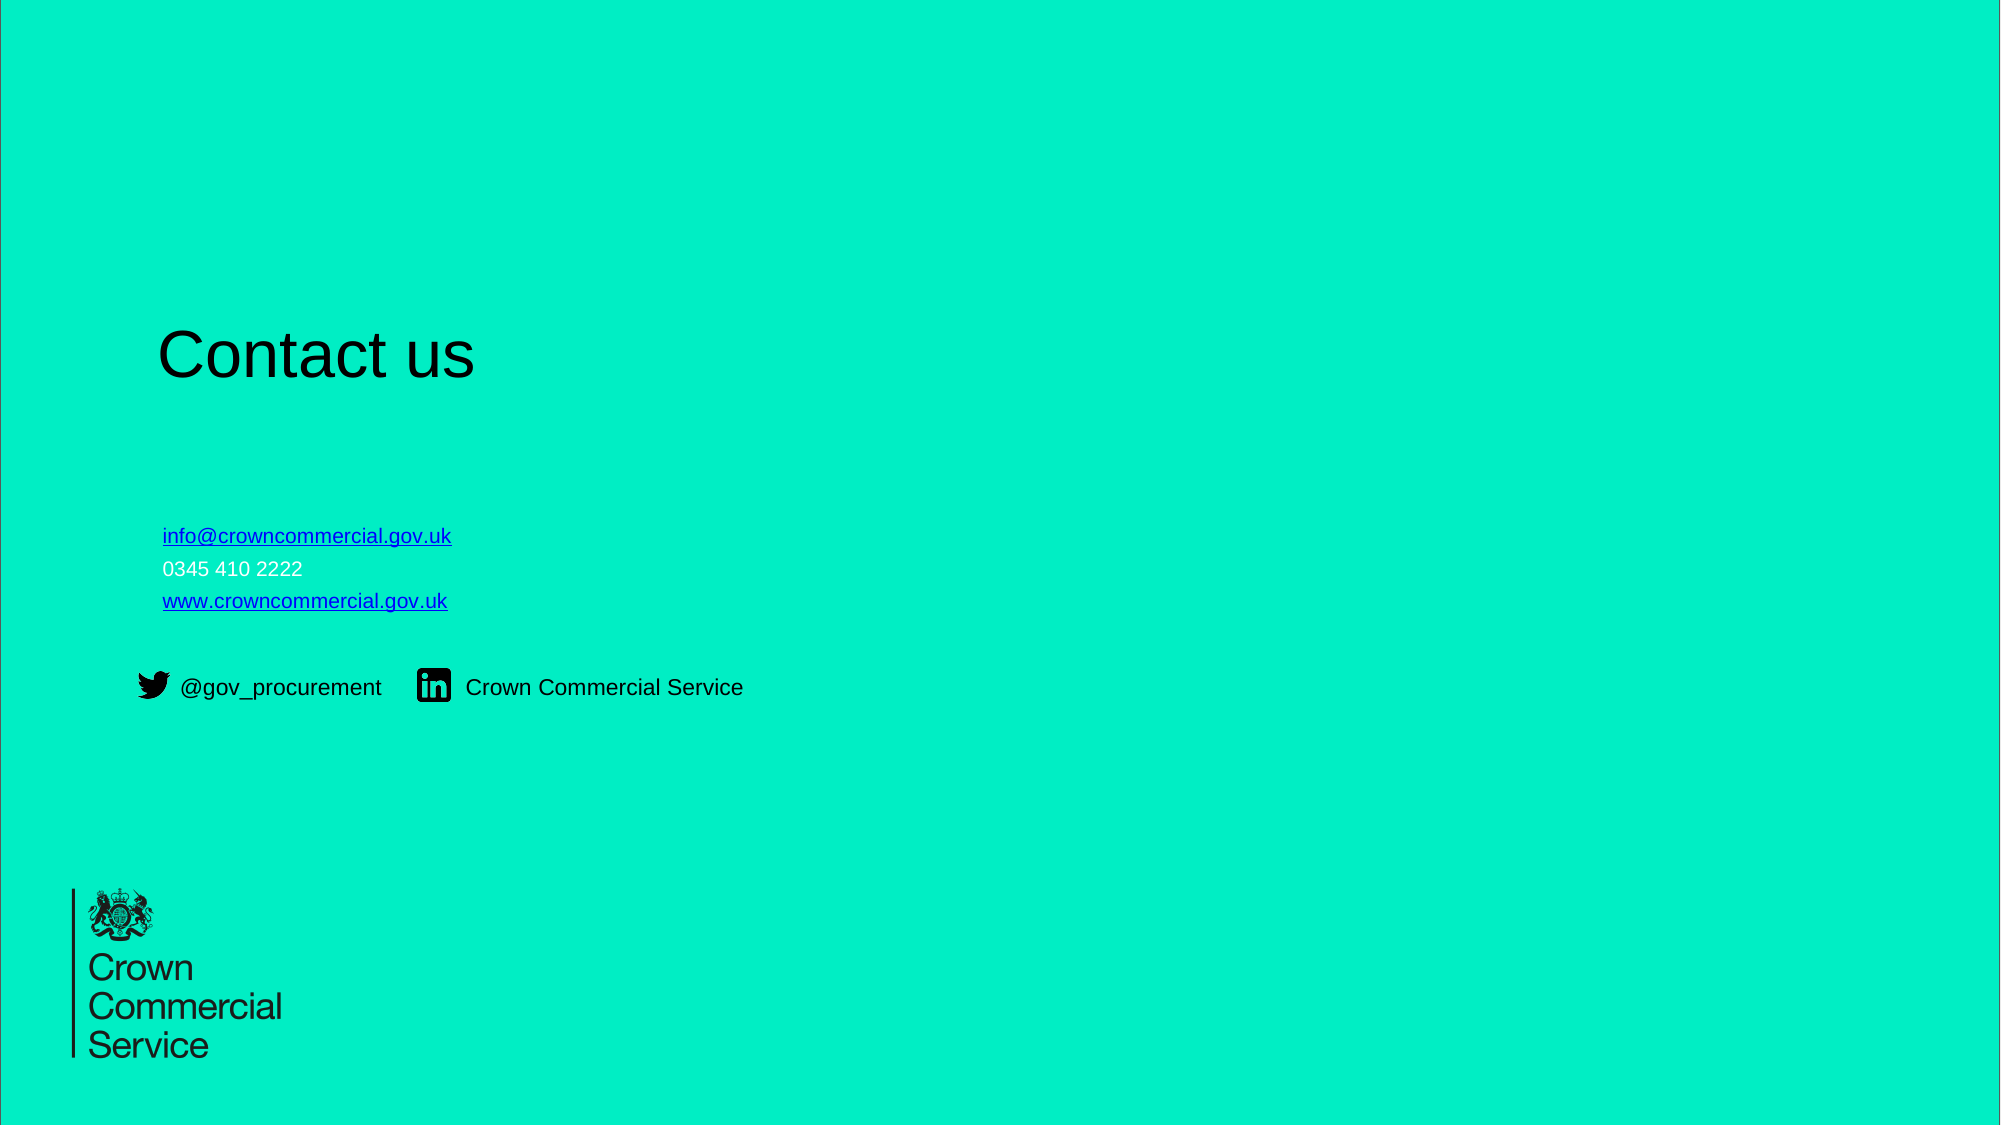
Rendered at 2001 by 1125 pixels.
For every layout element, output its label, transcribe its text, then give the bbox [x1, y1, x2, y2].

text_box info@crowncommercial.gov.uk 0345 410 2222 www.crowncommercial.gov.uk [142, 494, 899, 634]
text_box Contact us [137, 290, 654, 430]
